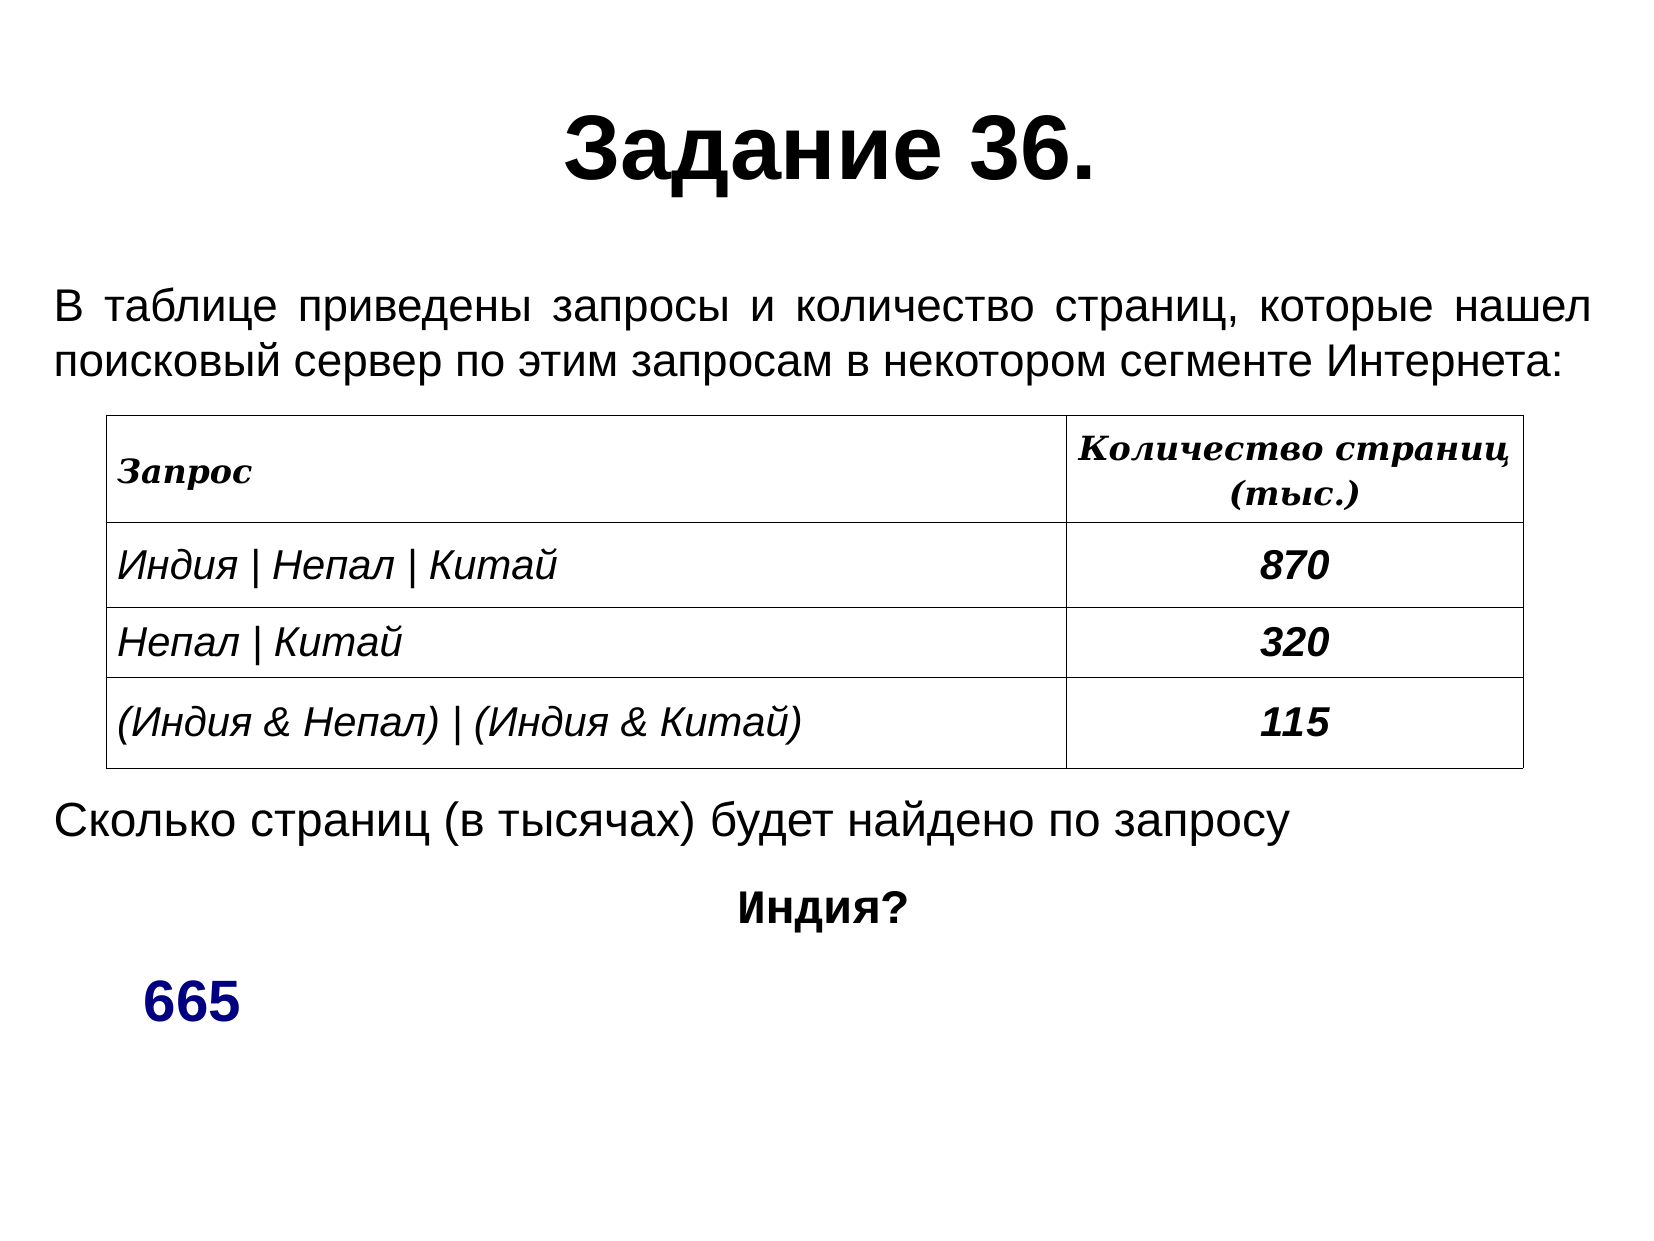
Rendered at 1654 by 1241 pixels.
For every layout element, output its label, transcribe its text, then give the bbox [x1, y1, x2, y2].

title Задание 36. [82, 68, 1571, 268]
table_cell Непал | Китай [107, 608, 1066, 677]
table_cell Индия | Непал | Китай [107, 523, 1066, 607]
table_cell 320 [1067, 608, 1523, 677]
table_cell (Индия & Непал) | (Индия & Китай) [107, 678, 1066, 768]
table_header Количество страниц (тыс.) [1067, 416, 1523, 522]
list В таблице приведены запросы и количество страниц, которые нашел поисковый сервер по этим запросам в некотором сегменте Интернета: Сколько страниц (в тысячах) будет найдено по запросу Индия? 665 [38, 268, 1609, 1229]
table_header Запрос [107, 416, 1066, 522]
table_cell 870 [1067, 523, 1523, 607]
table_cell 115 [1067, 678, 1523, 768]
